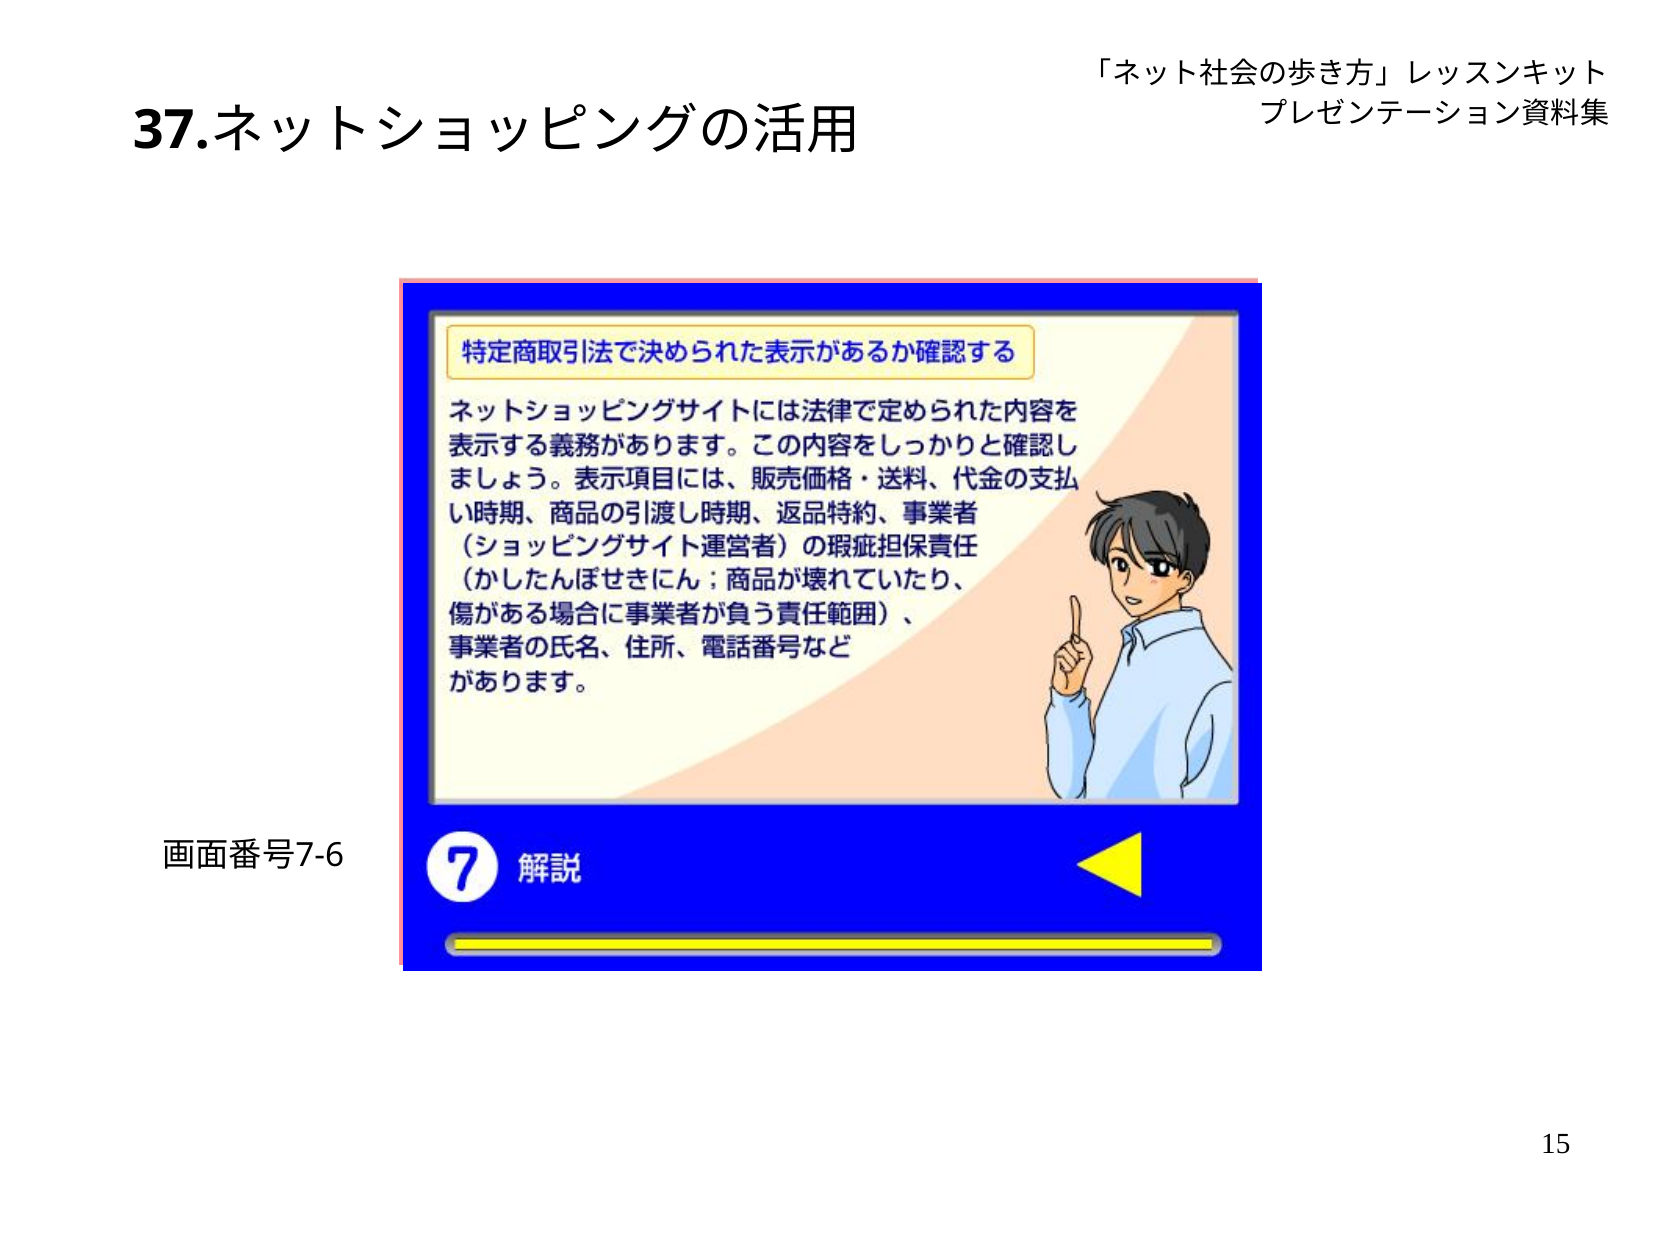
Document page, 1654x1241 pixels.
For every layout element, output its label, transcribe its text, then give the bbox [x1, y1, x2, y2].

picture [399, 277, 1262, 971]
text_box 「ネット社会の歩き方」レッスンキット プレゼンテーション資料集 [1062, 44, 1625, 139]
text_box 37.ネットショッピングの活用 [118, 88, 1241, 169]
text_box 画面番号7-6 [147, 826, 384, 882]
